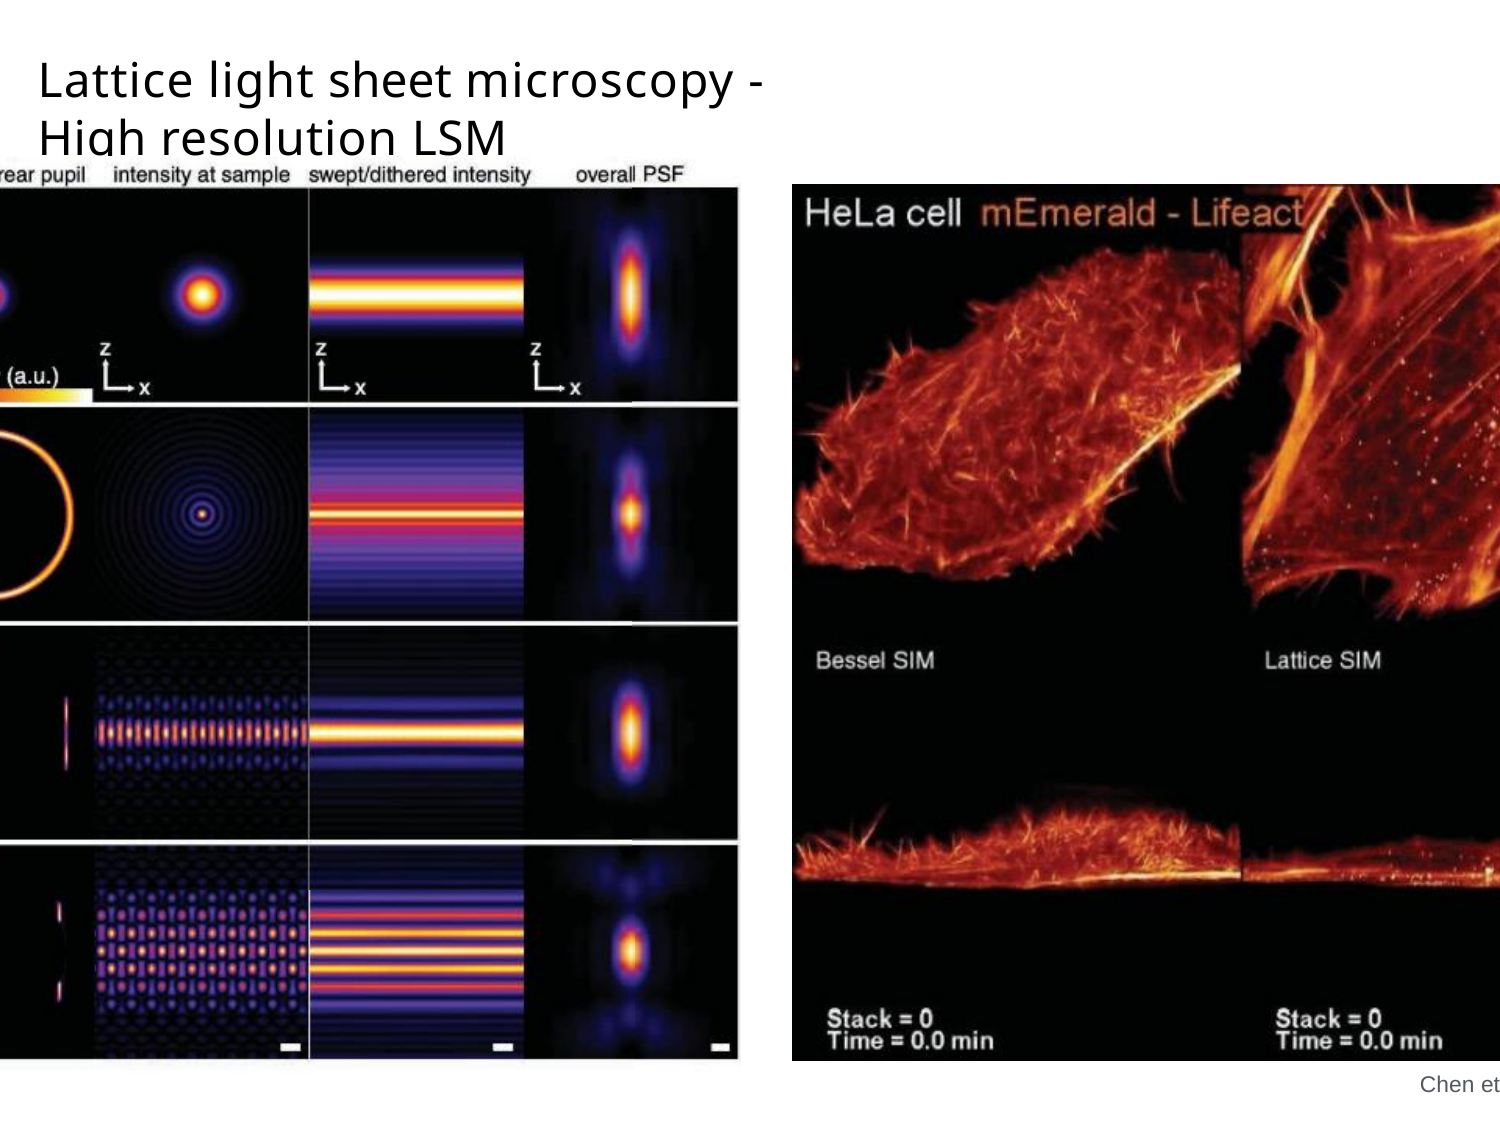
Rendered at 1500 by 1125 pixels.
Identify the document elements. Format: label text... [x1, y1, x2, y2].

picture [0, 122, 741, 1075]
picture [792, 184, 1500, 1061]
text_box Chen et al. 2014, Science [1418, 1068, 1500, 1098]
title Lattice light sheet microscopy - High resolution LSM [0, 38, 880, 166]
